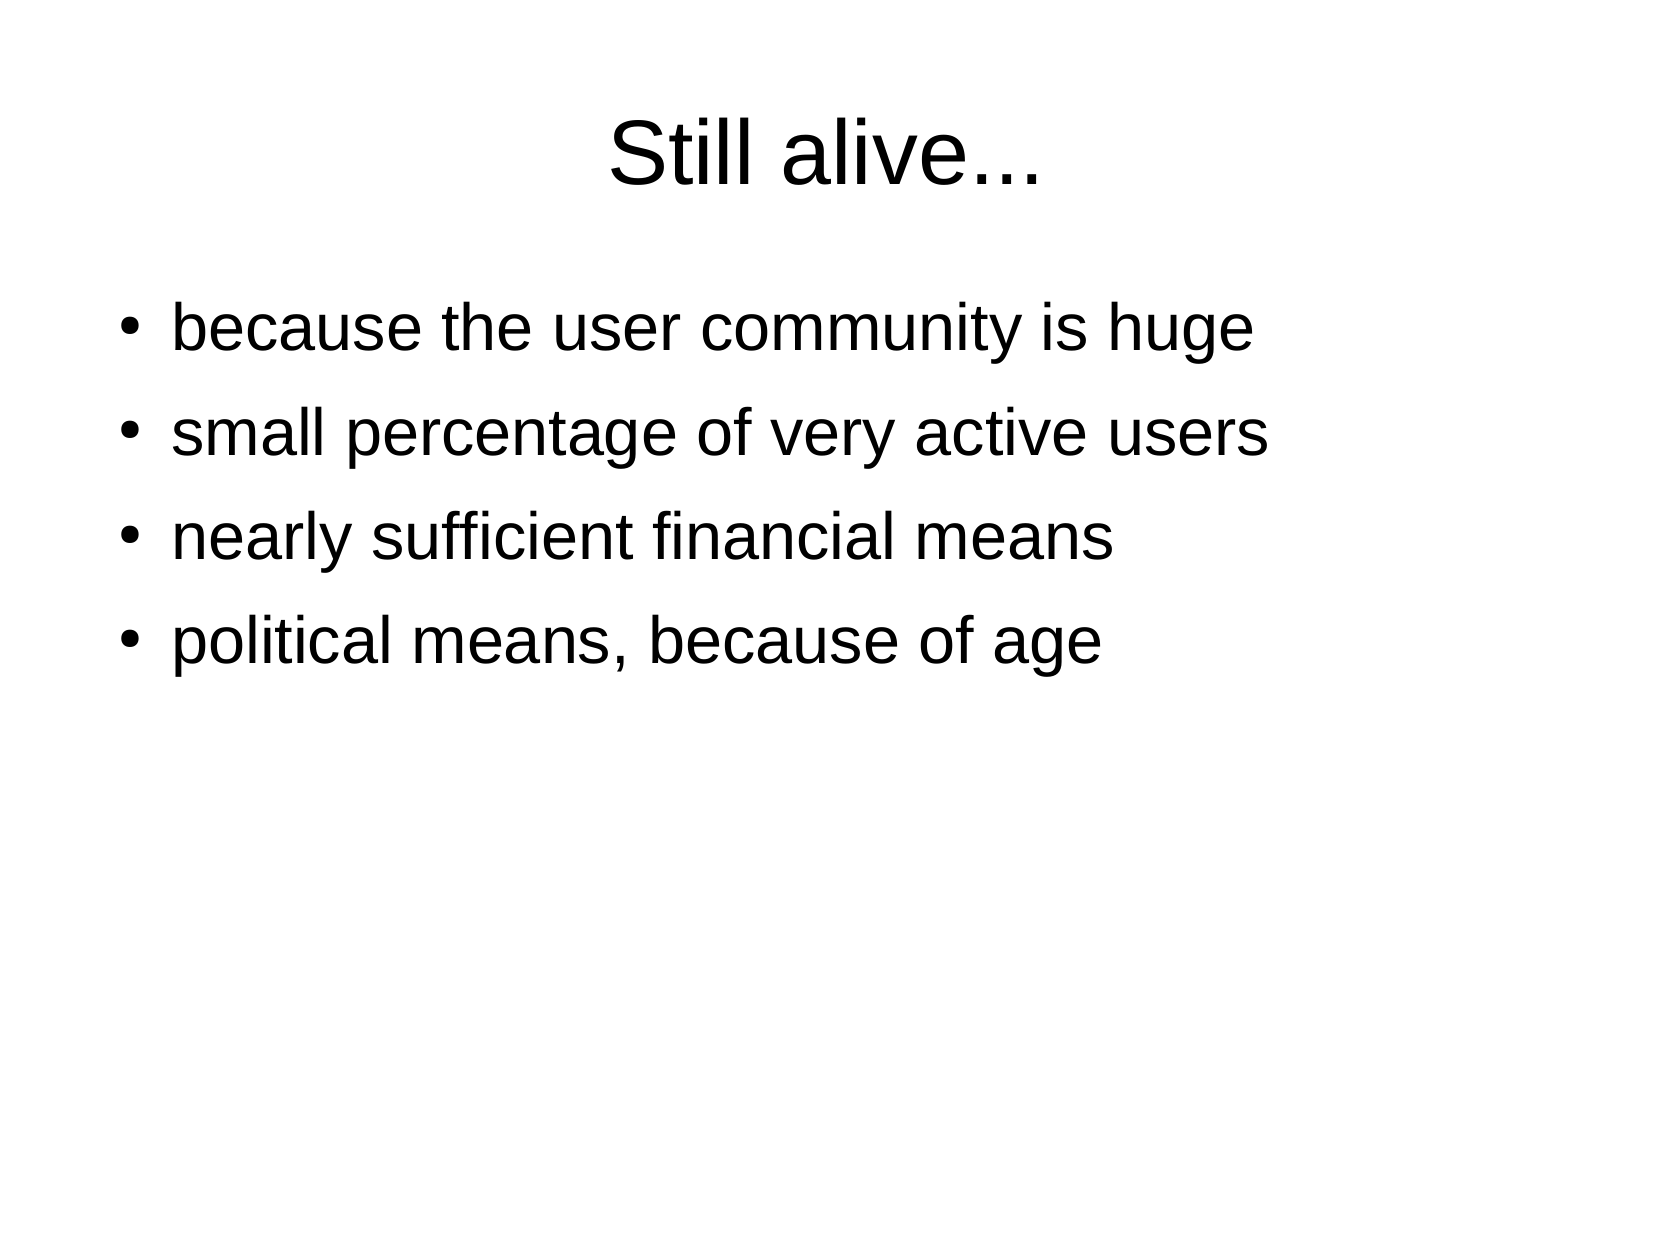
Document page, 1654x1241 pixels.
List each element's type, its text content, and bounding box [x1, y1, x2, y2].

title Still alive... [82, 49, 1571, 257]
list because the user community is huge small percentage of very active users nearly sufficient financial means political means, because of age [82, 290, 1571, 1109]
